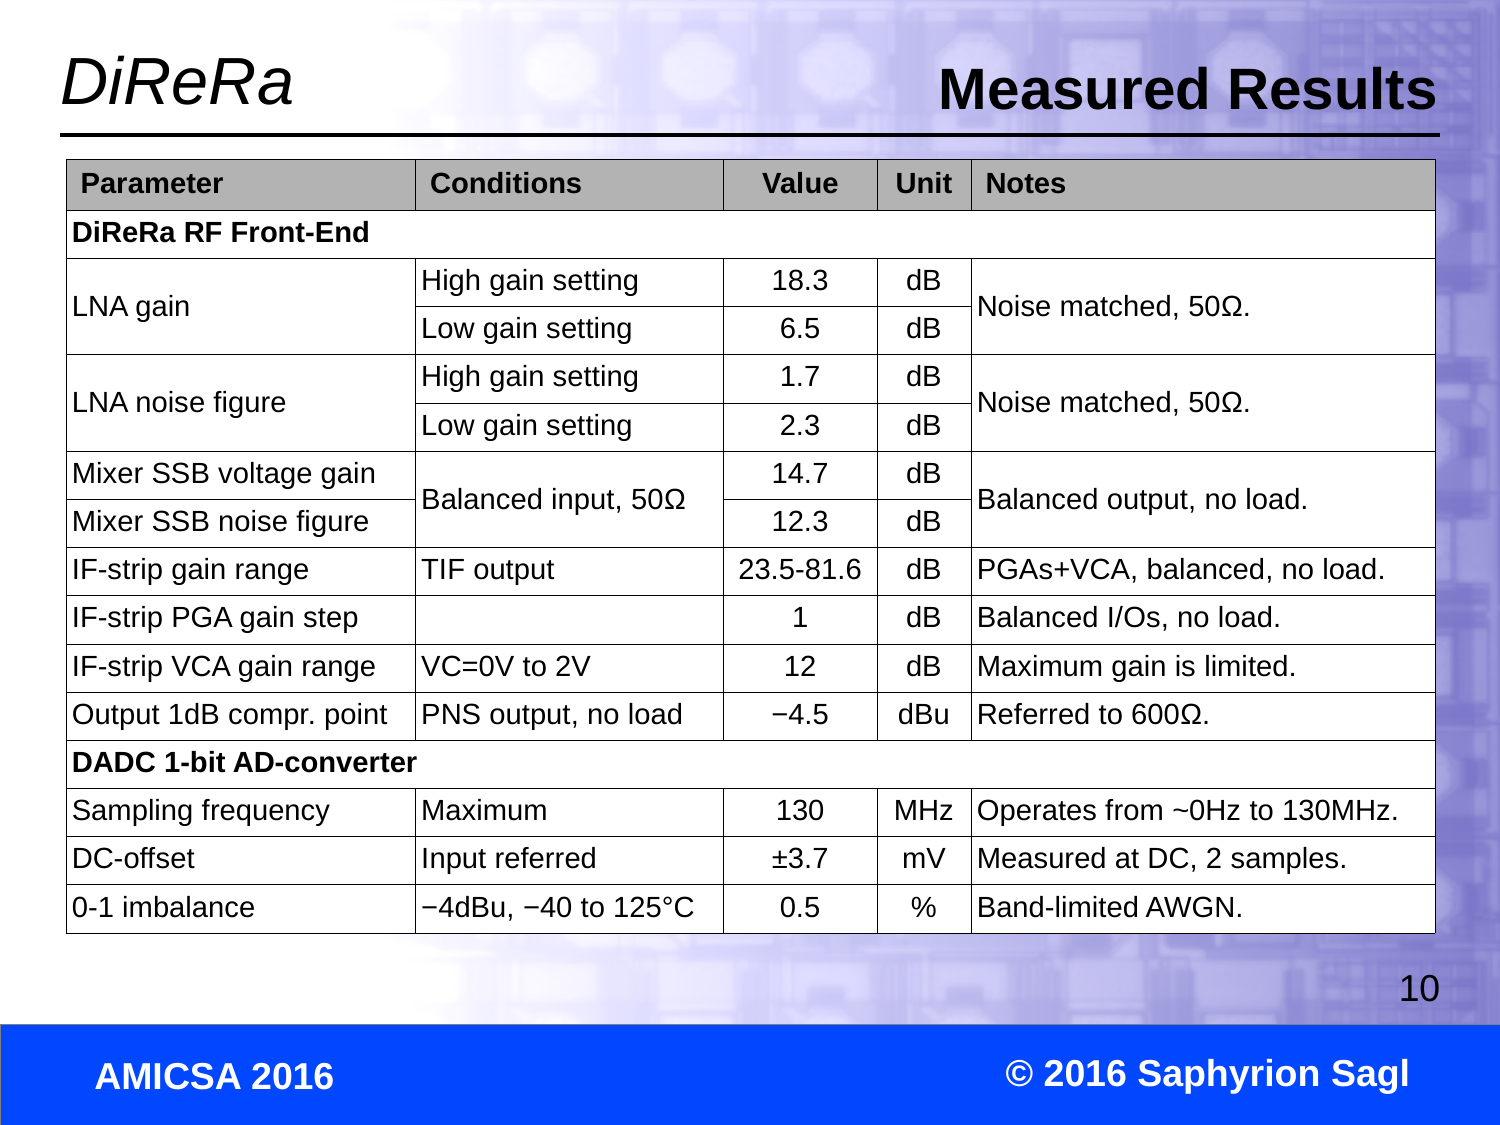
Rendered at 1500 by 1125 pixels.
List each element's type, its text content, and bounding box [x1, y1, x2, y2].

table_cell Low gain setting [416, 307, 723, 354]
table_cell 6.5 [724, 307, 877, 354]
table_cell 2.3 [724, 404, 877, 451]
table_cell 115.38MHz [5, 0, 1500, 1024]
table_cell dBu [878, 693, 971, 740]
table_cell 12 [724, 645, 877, 692]
table_cell Balanced I/Os, no load. [972, 596, 1435, 644]
table_cell dB [878, 307, 971, 354]
table_cell mV [878, 837, 971, 884]
table_cell TIF output [416, 548, 723, 595]
table_cell 1.7 [724, 355, 877, 403]
table_cell IF-strip VCA gain range [67, 645, 415, 692]
table_cell −4.5 [724, 693, 877, 740]
table_cell dB [878, 259, 971, 306]
table_cell dB [878, 500, 971, 547]
table_cell 0-1 imbalance [67, 885, 415, 933]
table_cell LNA gain [67, 259, 415, 354]
table_cell DiReRa RF Front-End [67, 211, 1435, 258]
table_cell Sampling frequency [67, 789, 415, 836]
table_cell Operates from ~0Hz to 130MHz. [972, 789, 1435, 836]
table_cell MHz [878, 789, 971, 836]
table_cell ±3.7 [724, 837, 877, 884]
table_cell dB [878, 452, 971, 499]
table_cell LNA noise figure [67, 355, 415, 451]
table_cell Balanced output, no load. [972, 452, 1435, 547]
table_cell Mixer SSB voltage gain [67, 452, 415, 499]
table_cell [416, 596, 723, 644]
table_cell Maximum gain is limited. [972, 645, 1435, 692]
table_header Value [724, 160, 877, 210]
table_cell VC=0V to 2V [416, 645, 723, 692]
text_box Measured Results [735, 44, 1453, 129]
table_cell IF-strip gain range [67, 548, 415, 595]
table_cell dB [878, 355, 971, 403]
table_header Unit [878, 160, 971, 210]
table_cell 1 [724, 596, 877, 644]
table_cell Noise matched, 50Ω. [972, 259, 1435, 354]
table_cell dB [878, 548, 971, 595]
table_cell 18.3 [724, 259, 877, 306]
table_cell 12.3 [724, 500, 877, 547]
table_cell Measured at DC, 2 samples. [972, 837, 1435, 884]
table_cell Band-limited AWGN. [972, 885, 1435, 933]
table_cell High gain setting [416, 259, 723, 306]
table_cell Noise matched, 50Ω. [972, 355, 1435, 451]
table_cell DC-offset [67, 837, 415, 884]
table_cell 130 [724, 789, 877, 836]
table_cell Output 1dB compr. point [67, 693, 415, 740]
table_cell 14.7 [724, 452, 877, 499]
table_cell DADC 1-bit AD-converter [67, 741, 1435, 788]
table_cell Low gain setting [416, 404, 723, 451]
table_cell −4dBu, −40 to 125°C [416, 885, 723, 933]
table_cell Referred to 600Ω. [972, 693, 1435, 740]
table_header Parameter [67, 160, 415, 210]
table_header Conditions [416, 160, 723, 210]
table_cell IF-strip PGA gain step [67, 596, 415, 644]
table_cell 23.5-81.6 [724, 548, 877, 595]
table_header Notes [972, 160, 1435, 210]
table_cell % [878, 885, 971, 933]
table_cell High gain setting [416, 355, 723, 403]
table_cell dB [878, 596, 971, 644]
table_cell dB [878, 404, 971, 451]
table_cell dB [878, 645, 971, 692]
table_cell Mixer SSB noise figure [67, 500, 415, 547]
table_cell 0.5 [724, 885, 877, 933]
table_cell Balanced input, 50Ω [416, 452, 723, 547]
table_cell Input referred [416, 837, 723, 884]
table_cell Maximum [416, 789, 723, 836]
table_cell PNS output, no load [416, 693, 723, 740]
table_cell PGAs+VCA, balanced, no load. [972, 548, 1435, 595]
